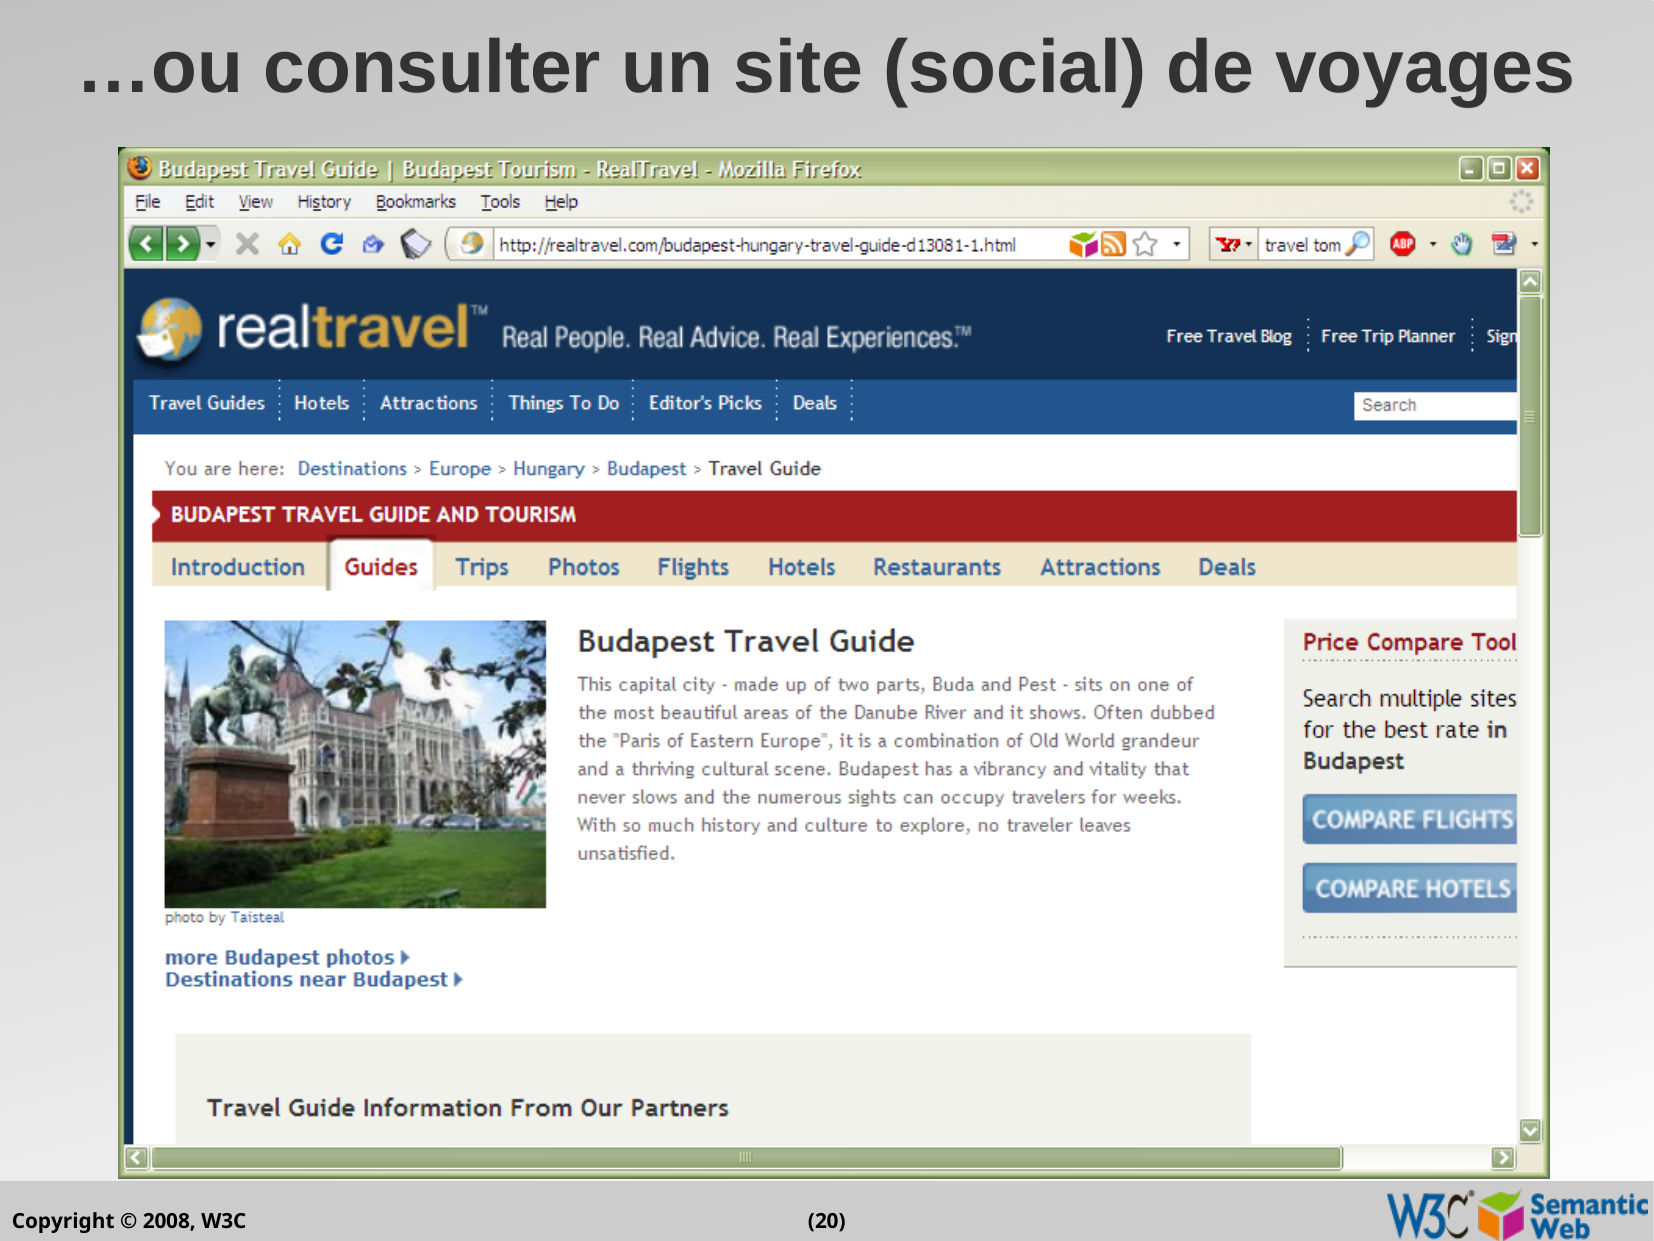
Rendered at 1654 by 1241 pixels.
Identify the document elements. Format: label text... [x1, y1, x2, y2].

title …ou consulter un site (social) de voyages [0, 5, 1654, 125]
picture [118, 147, 1550, 1179]
picture [1387, 1187, 1648, 1241]
